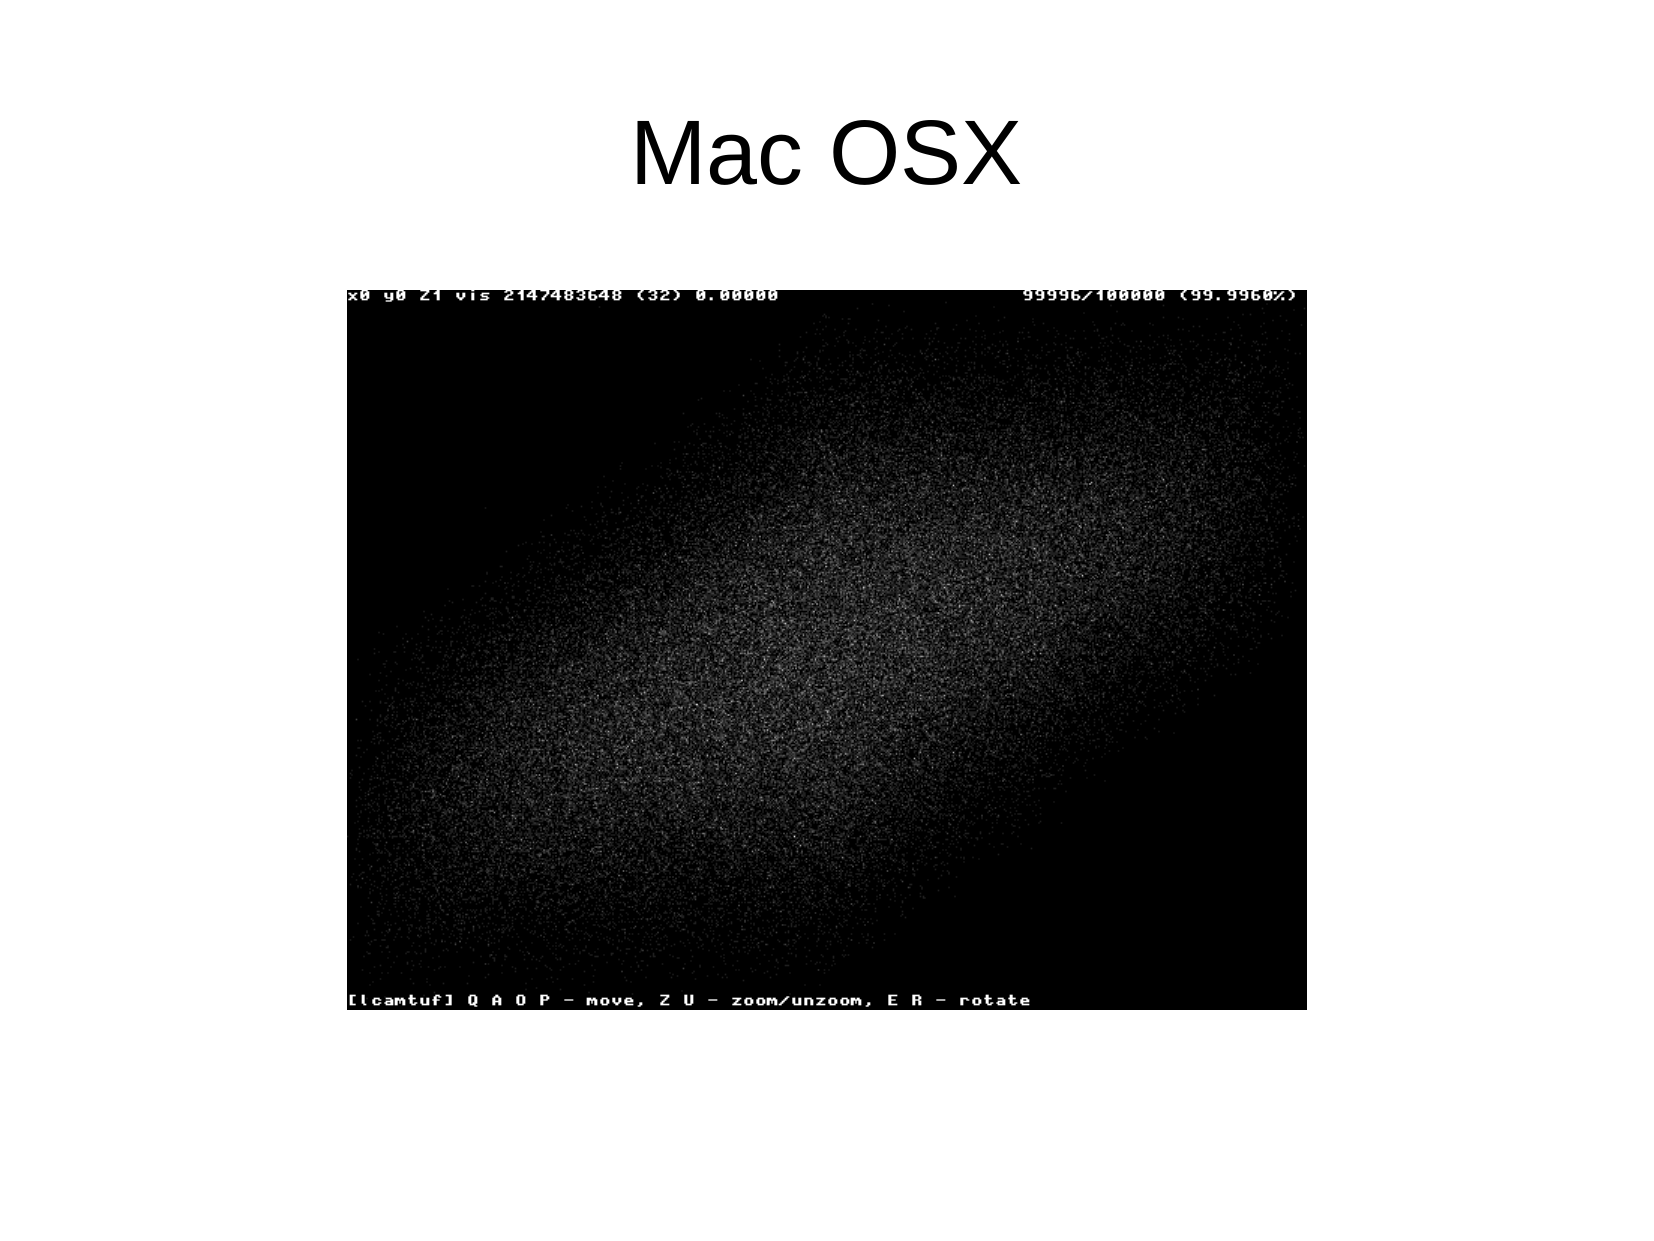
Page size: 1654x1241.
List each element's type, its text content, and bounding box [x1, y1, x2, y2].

title Mac OSX [82, 49, 1571, 257]
picture [347, 290, 1307, 1010]
